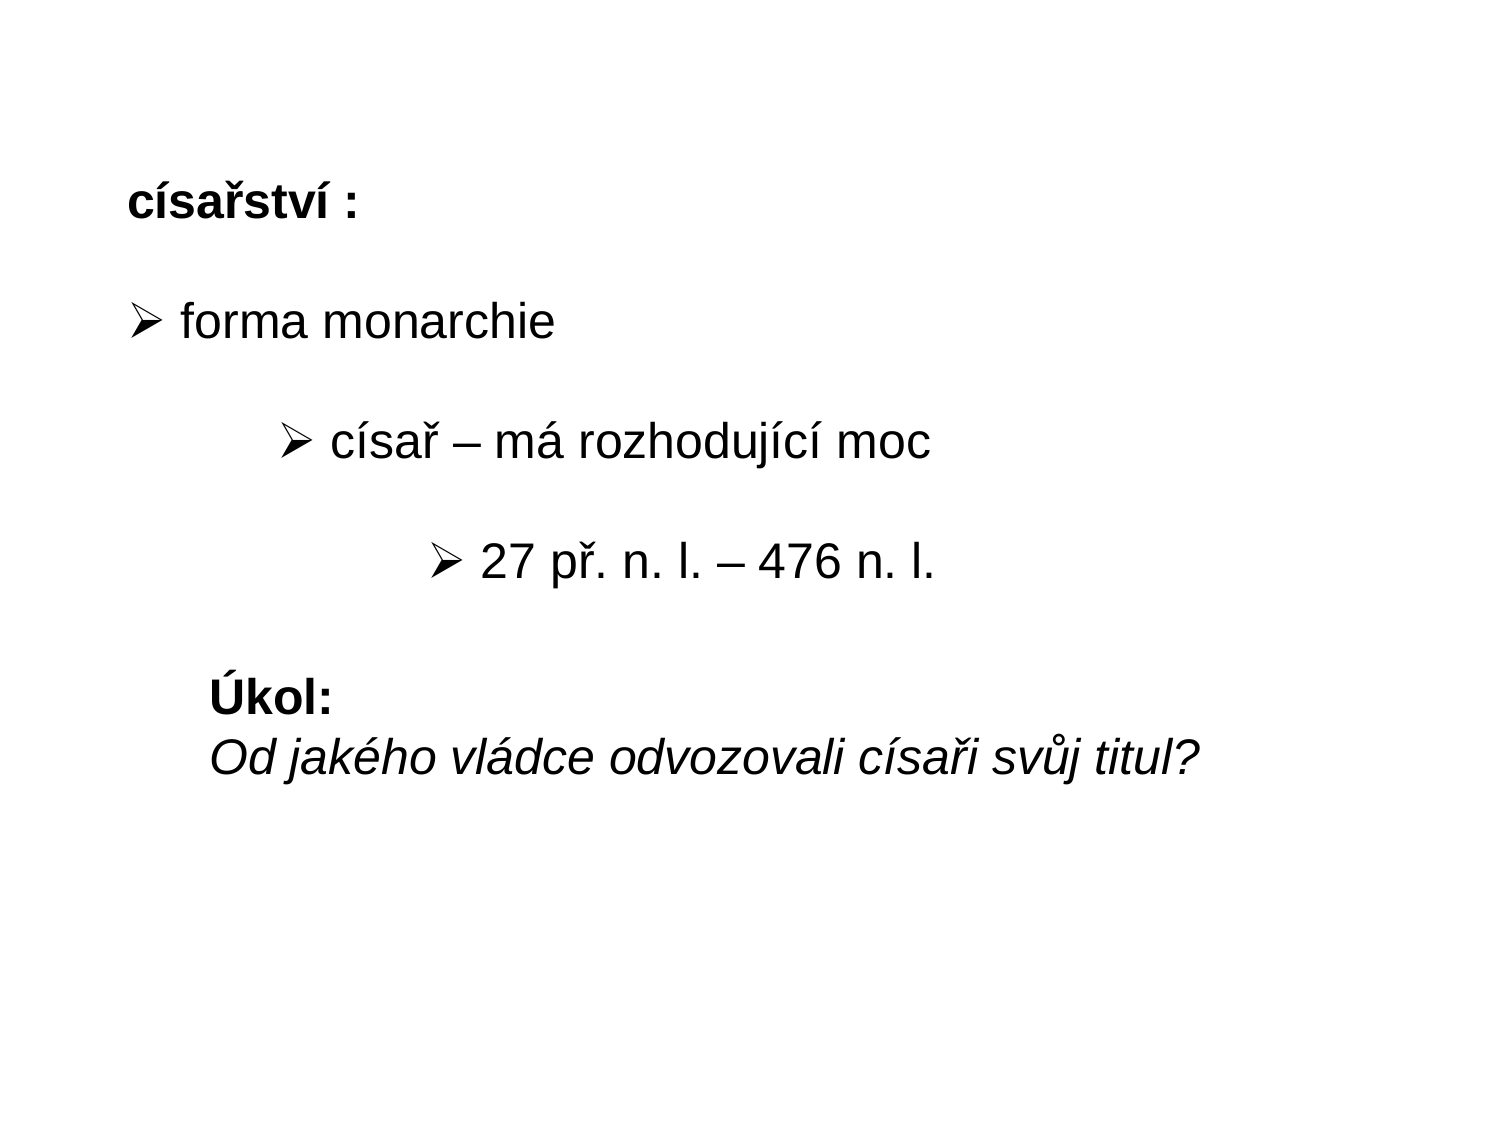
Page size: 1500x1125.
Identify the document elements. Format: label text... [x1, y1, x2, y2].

text_box Úkol: Od jakého vládce odvozovali císaři svůj titul? [194, 656, 1247, 793]
text_box císařství :  forma monarchie  císař – má rozhodující moc  27 př. n. l. – 476 n. l. [112, 160, 1377, 597]
